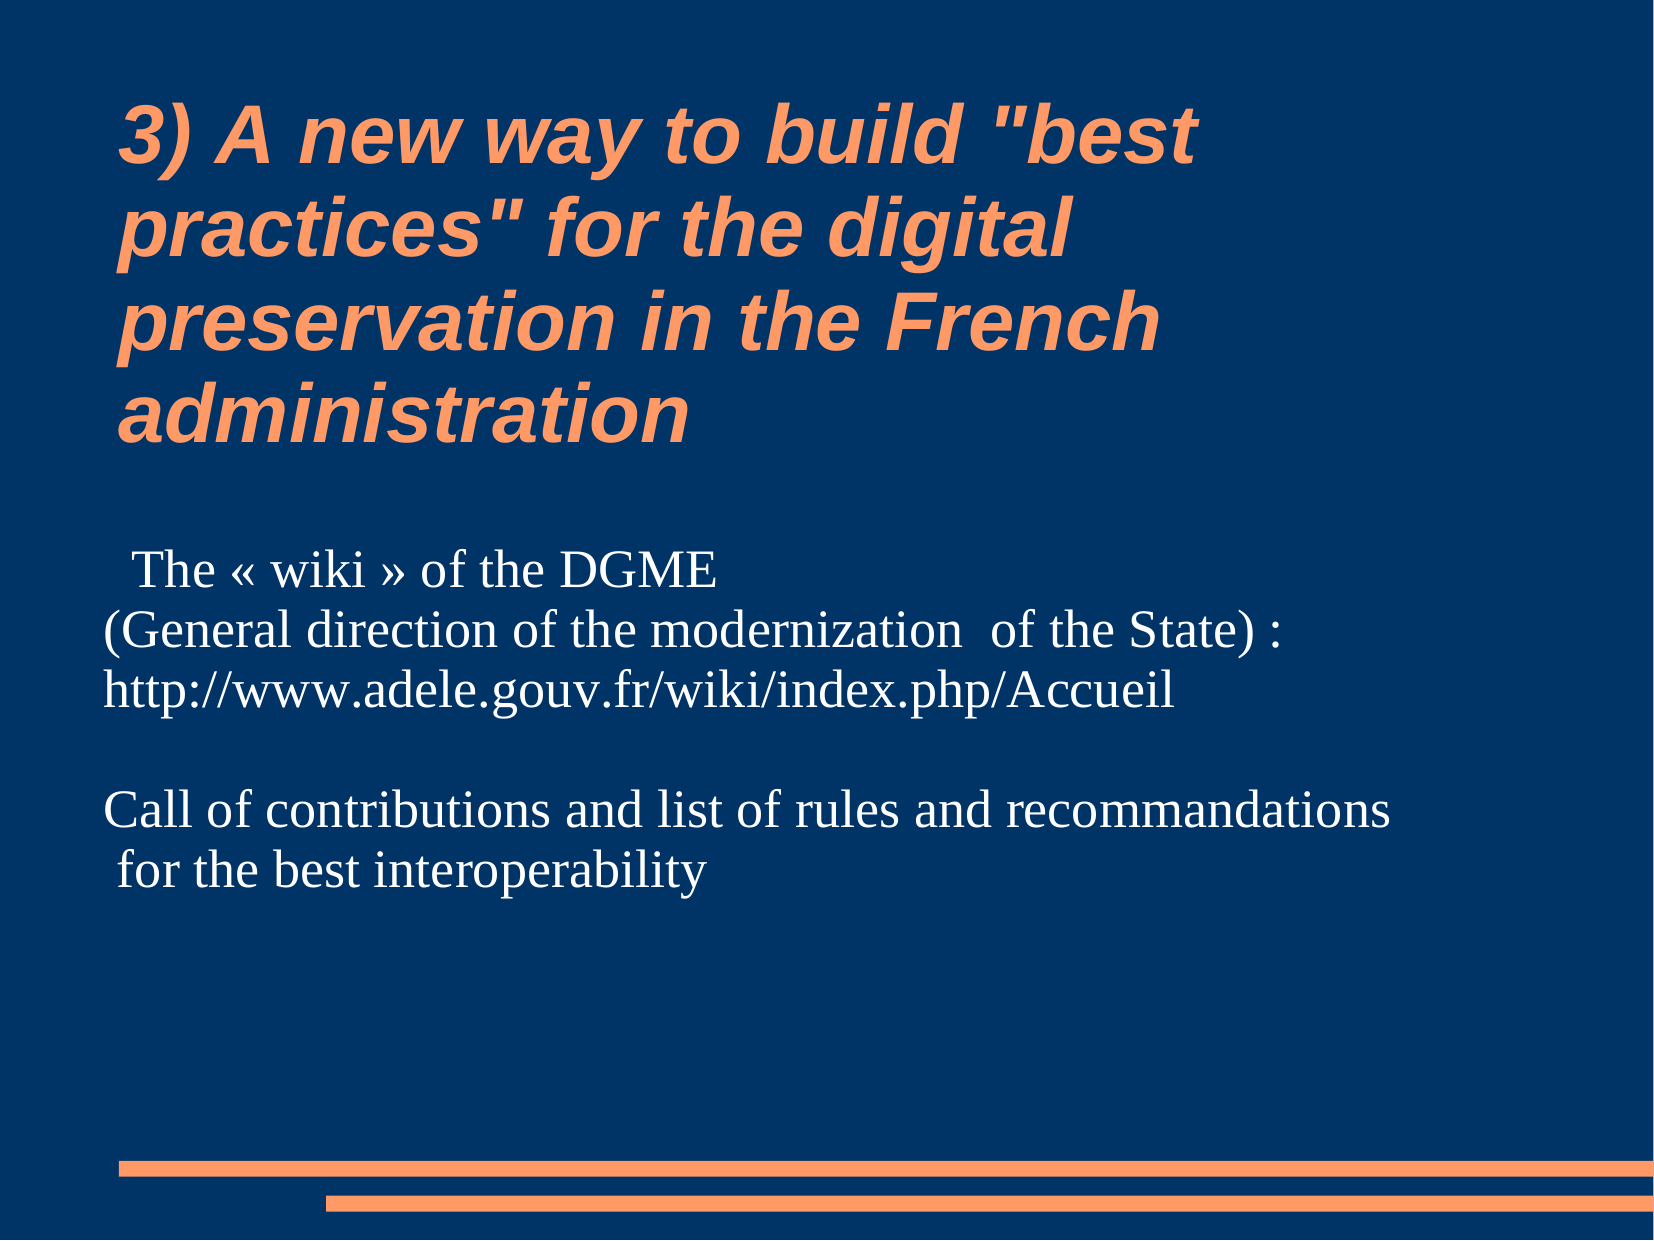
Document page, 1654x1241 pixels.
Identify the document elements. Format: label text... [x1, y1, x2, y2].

text_box The « wiki » of the DGME (General direction of the modernization of the State) : http://www.adele.gouv.fr/wiki/index.php/Accueil Call of contributions and list of rules and recommandations for the best interoperability [88, 531, 1506, 969]
title 3) A new way to build "best practices" for the digital preservation in the French administration [118, 88, 1531, 461]
